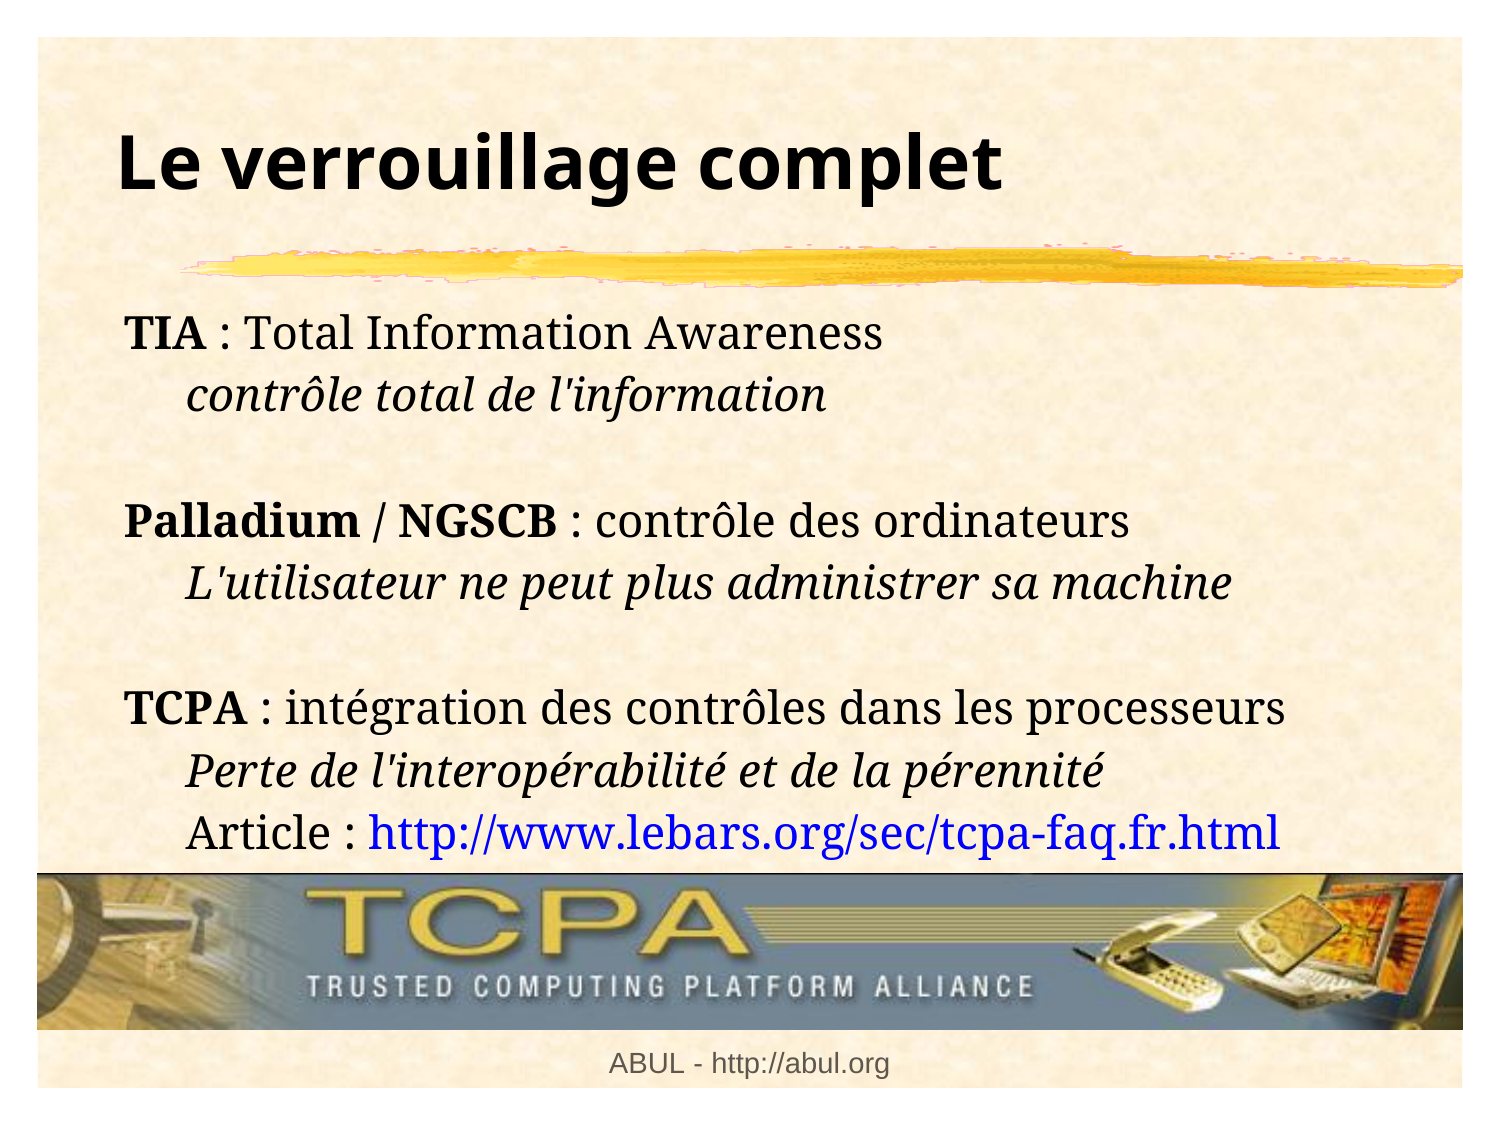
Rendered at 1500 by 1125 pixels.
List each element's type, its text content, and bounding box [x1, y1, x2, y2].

picture [986, 829, 998, 847]
picture [1095, 829, 1107, 847]
picture [1069, 837, 1079, 847]
picture [438, 829, 450, 847]
picture [674, 829, 686, 847]
picture [779, 829, 791, 847]
text_box TIA : Total Information Awareness contrôle total de l'information Palladium / NGSCB : contrôle des ordinateurs L'utilisateur ne peut plus administrer sa machine TCPA : intégration des contrôles dans les processeurs Perte de l'interopérabilité et de la pérennité Article : http://www.lebars.org/sec/tcpa-faq.fr.html [111, 300, 1463, 829]
picture [598, 829, 608, 845]
picture [886, 829, 897, 835]
picture [583, 829, 592, 844]
picture [544, 829, 553, 844]
picture [827, 829, 836, 838]
picture [519, 829, 529, 845]
picture [825, 849, 839, 858]
picture [1012, 837, 1022, 847]
picture [504, 829, 513, 844]
title Le verrouillage complet [101, 72, 1427, 248]
picture [195, 829, 205, 836]
picture [700, 837, 710, 847]
picture [313, 829, 324, 835]
picture [647, 829, 658, 835]
picture [559, 829, 569, 845]
picture [37, 37, 1463, 1088]
